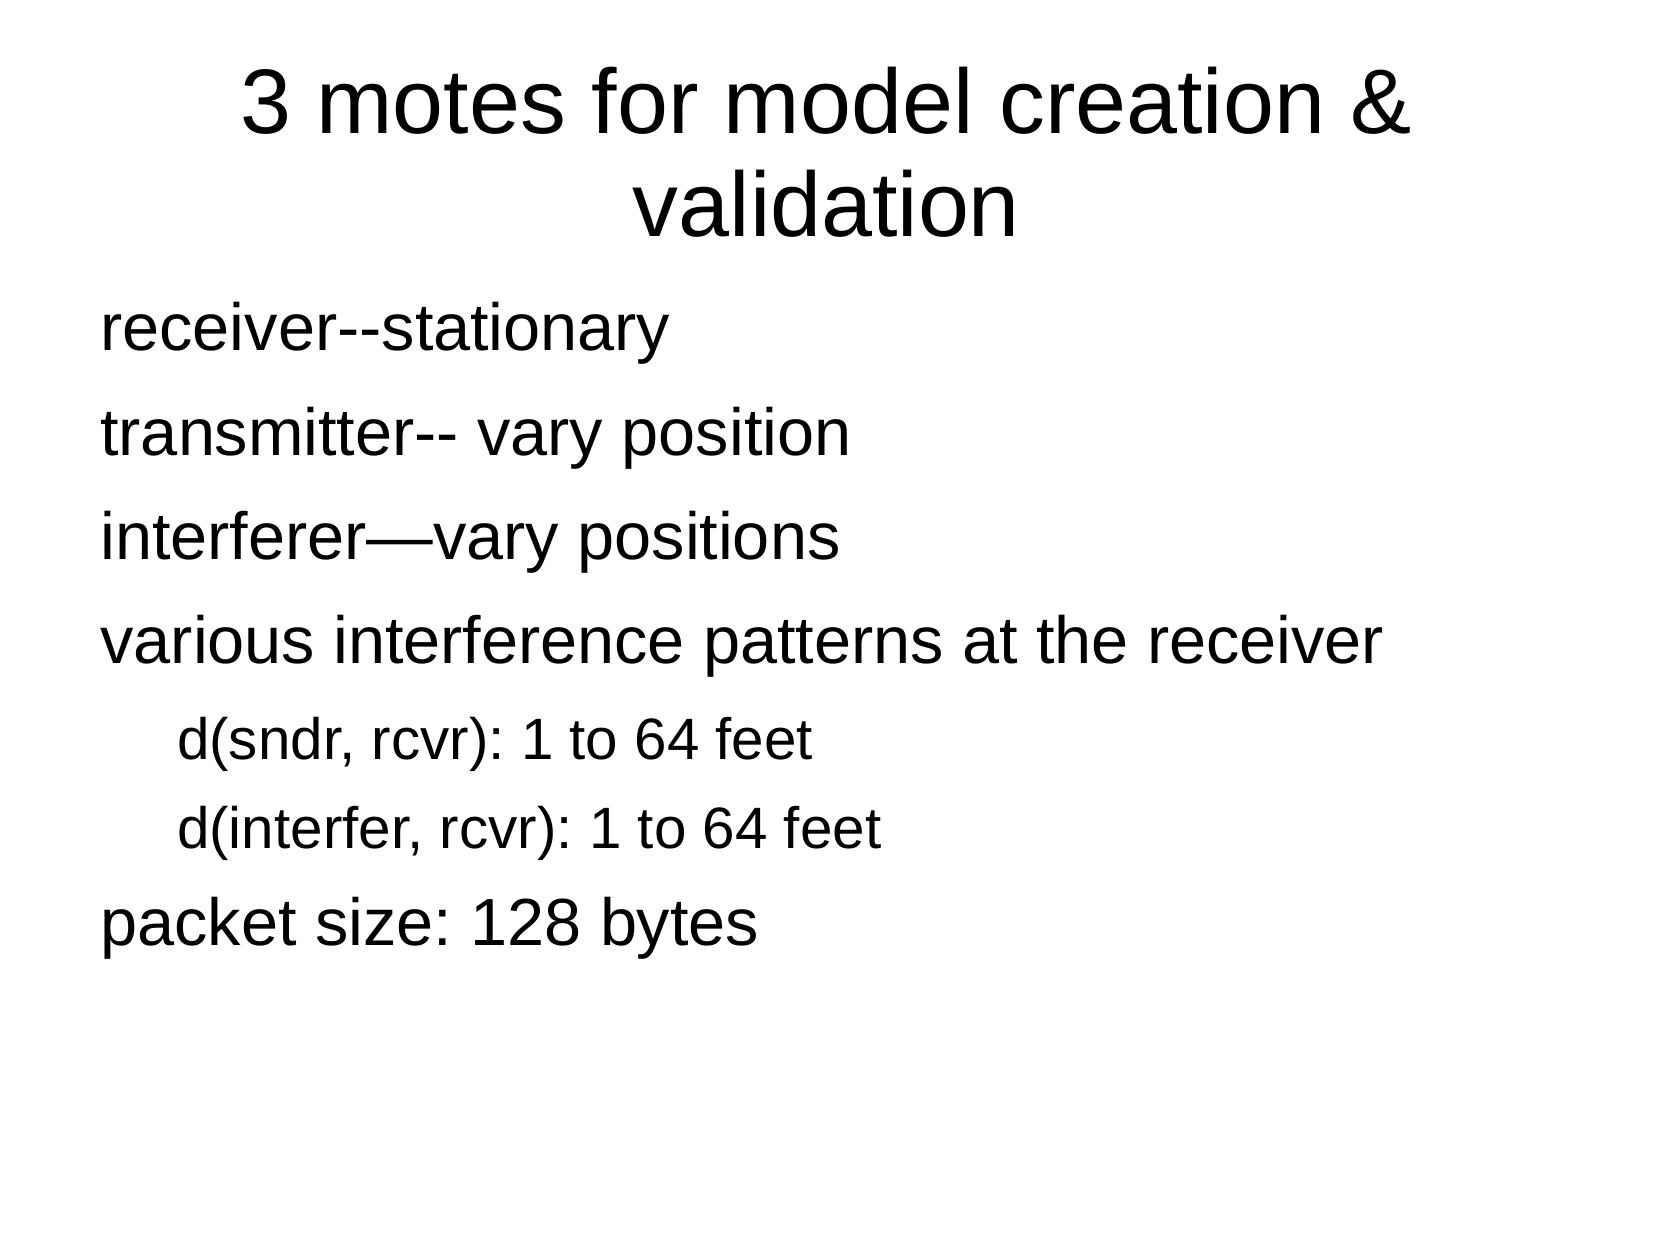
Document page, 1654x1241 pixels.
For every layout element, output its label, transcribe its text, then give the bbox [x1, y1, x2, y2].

list receiver--stationary transmitter-- vary position interferer—vary positions various interference patterns at the receiver d(sndr, rcvr): 1 to 64 feet d(interfer, rcvr): 1 to 64 feet packet size: 128 bytes [82, 290, 1571, 1109]
title 3 motes for model creation & validation [82, 49, 1571, 257]
